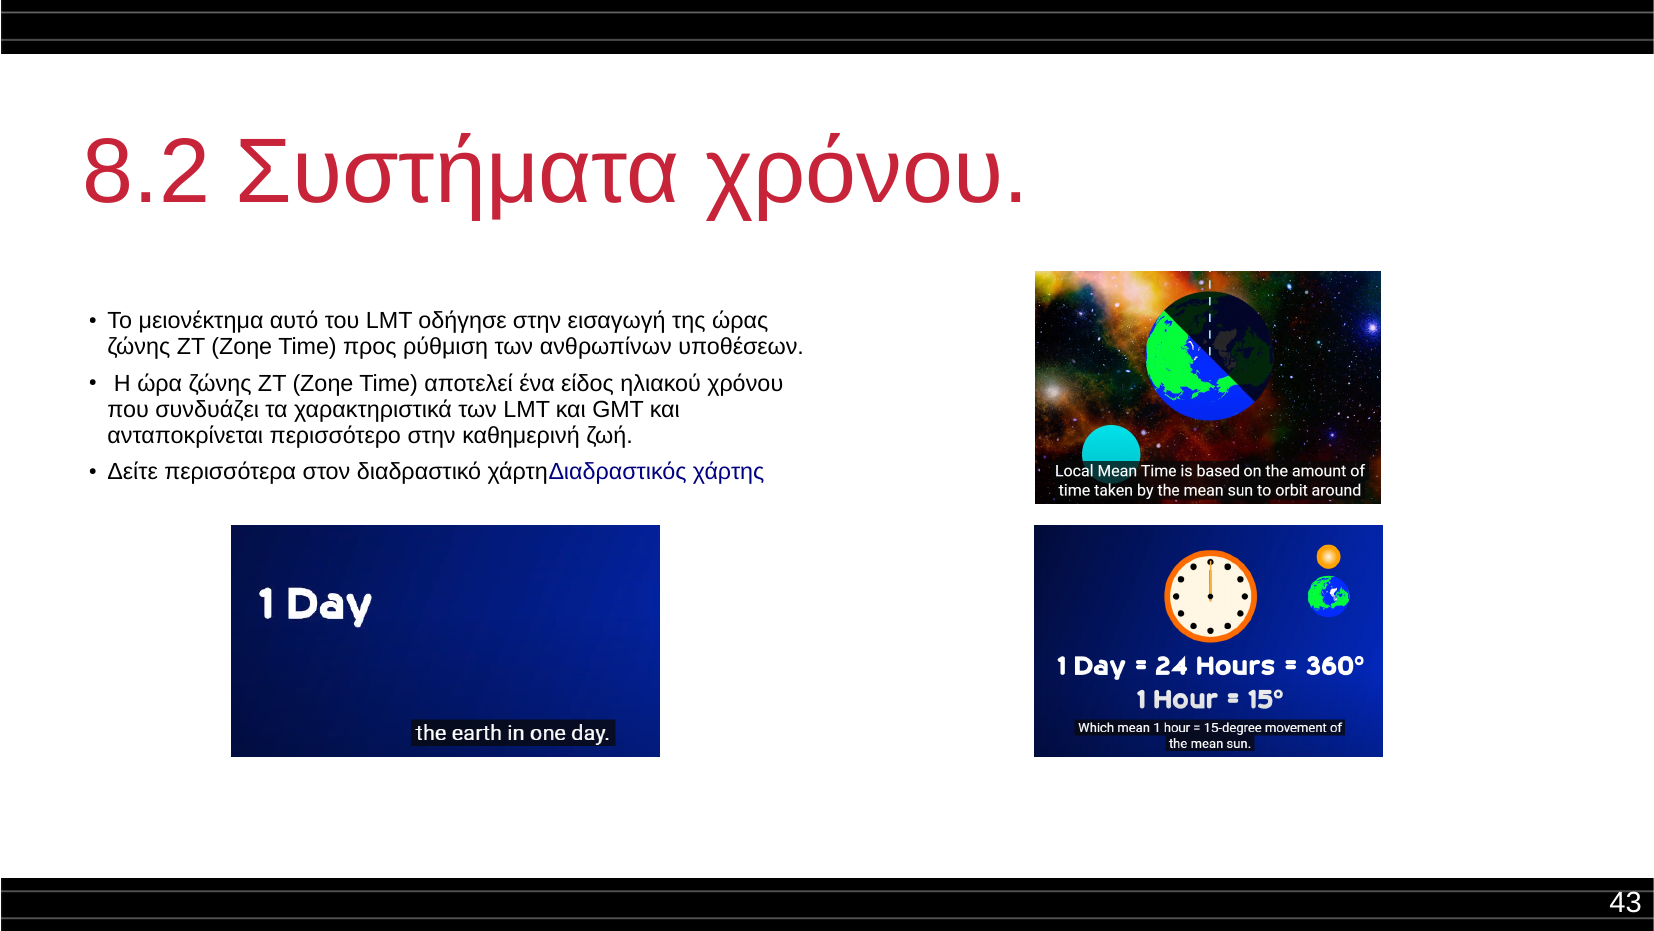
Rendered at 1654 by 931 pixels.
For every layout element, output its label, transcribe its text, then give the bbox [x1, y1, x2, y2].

picture [1, 878, 1654, 931]
picture [1, 0, 1654, 54]
picture [1035, 271, 1381, 504]
picture [1034, 525, 1383, 757]
list Το μειονέκτημα αυτό του LΜΤ οδήγησε στην εισαγωγή της ώρας ζώνης ΖΤ (Ζοηe Time) προς ρύθμιση των ανθρωπίνων υποθέσεων. Η ώρα ζώνης ΖΤ (Ζοηe Time) αποτελεί ένα είδος ηλιακού χρόνου που συνδυάζει τα χαρακτηριστικά των LΜΤ και GMT και ανταποκρίνεται περισσότερο στην καθημερινή ζωή. Δείτε περισσότερα στον διαδραστικό χάρτηΔιαδραστικός χάρτης [82, 271, 809, 504]
title 8.2 Συστήματα χρόνου. [82, 92, 1571, 249]
picture [231, 525, 660, 757]
